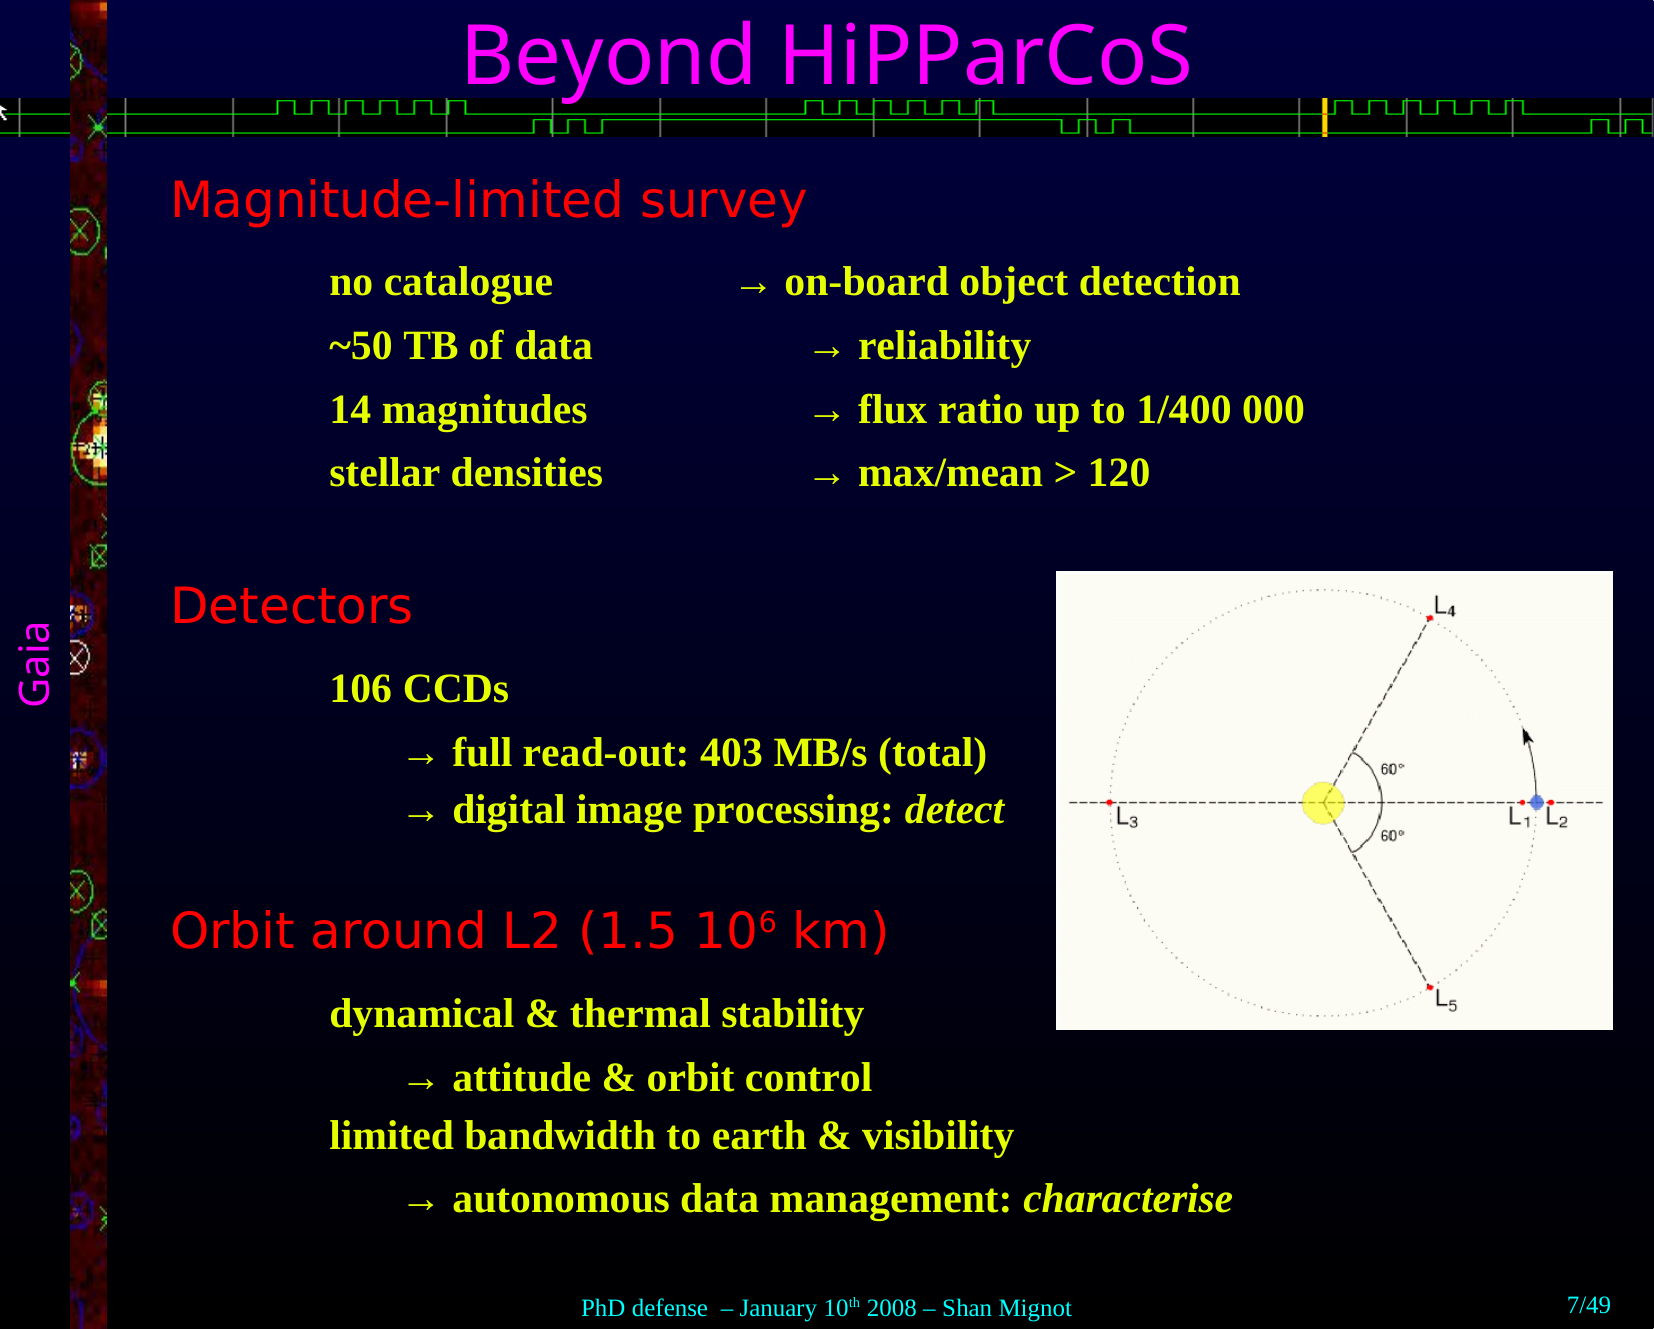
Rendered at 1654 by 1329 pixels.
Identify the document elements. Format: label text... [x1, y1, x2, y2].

list Magnitude-limited survey no catalogue → on-board object detection ~50 TB of data → reliability 14 magnitudes → flux ratio up to 1/400 000 stellar densities → max/mean > 120 Detectors 106 CCDs → full read-out: 403 MB/s (total) → digital image processing: detect Orbit around L2 (1.5 106 km) dynamical & thermal stability → attitude & orbit control limited bandwidth to earth & visibility → autonomous data management: characterise [152, 170, 1609, 1273]
picture [1534, 98, 1654, 137]
title Beyond HiPParCoS [131, 0, 1534, 163]
text_box <number>/49 [1521, 1273, 1654, 1329]
picture [1056, 571, 1613, 1030]
text_box PhD defense – January 10th 2008 – Shan Mignot [75, 1251, 1579, 1329]
title Gaia [0, 0, 131, 1329]
